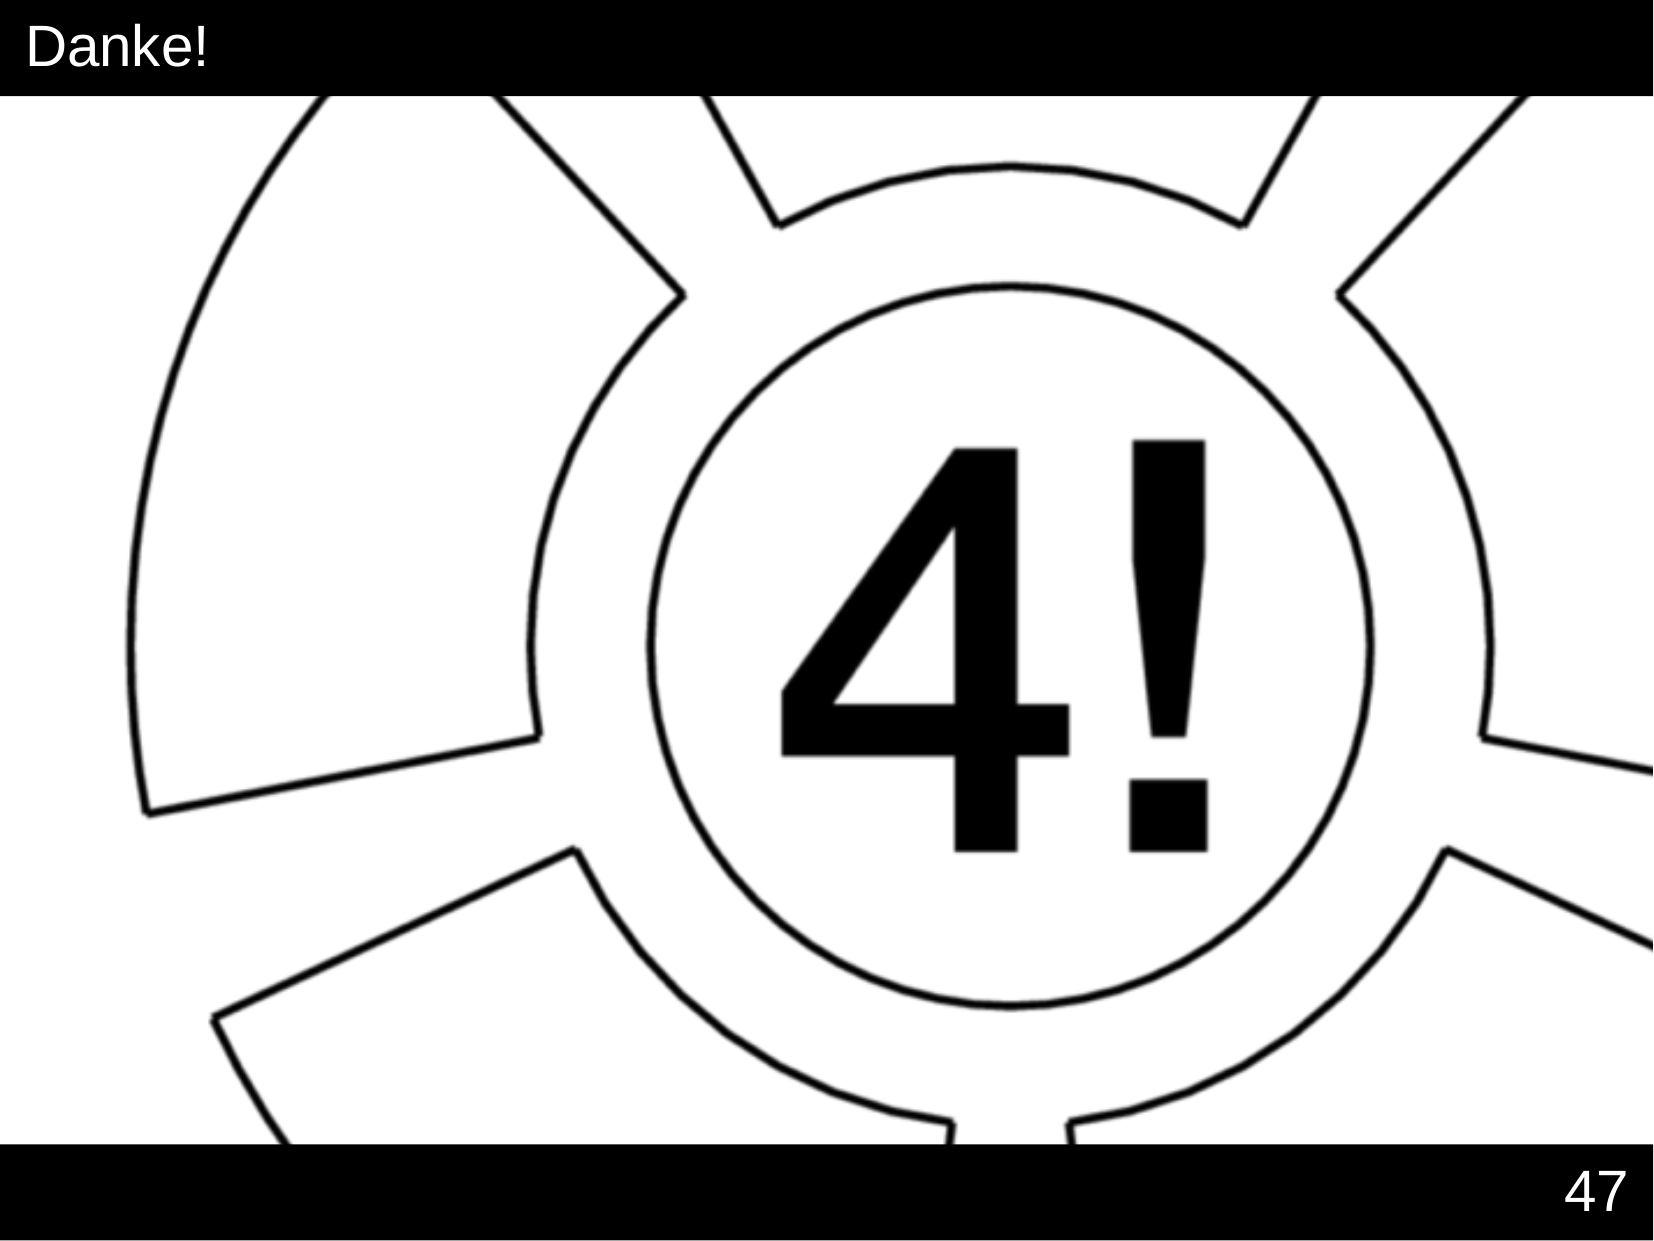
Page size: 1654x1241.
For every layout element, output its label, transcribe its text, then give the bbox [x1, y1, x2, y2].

picture [91, 0, 1653, 1241]
text_box Danke! [10, 6, 767, 94]
